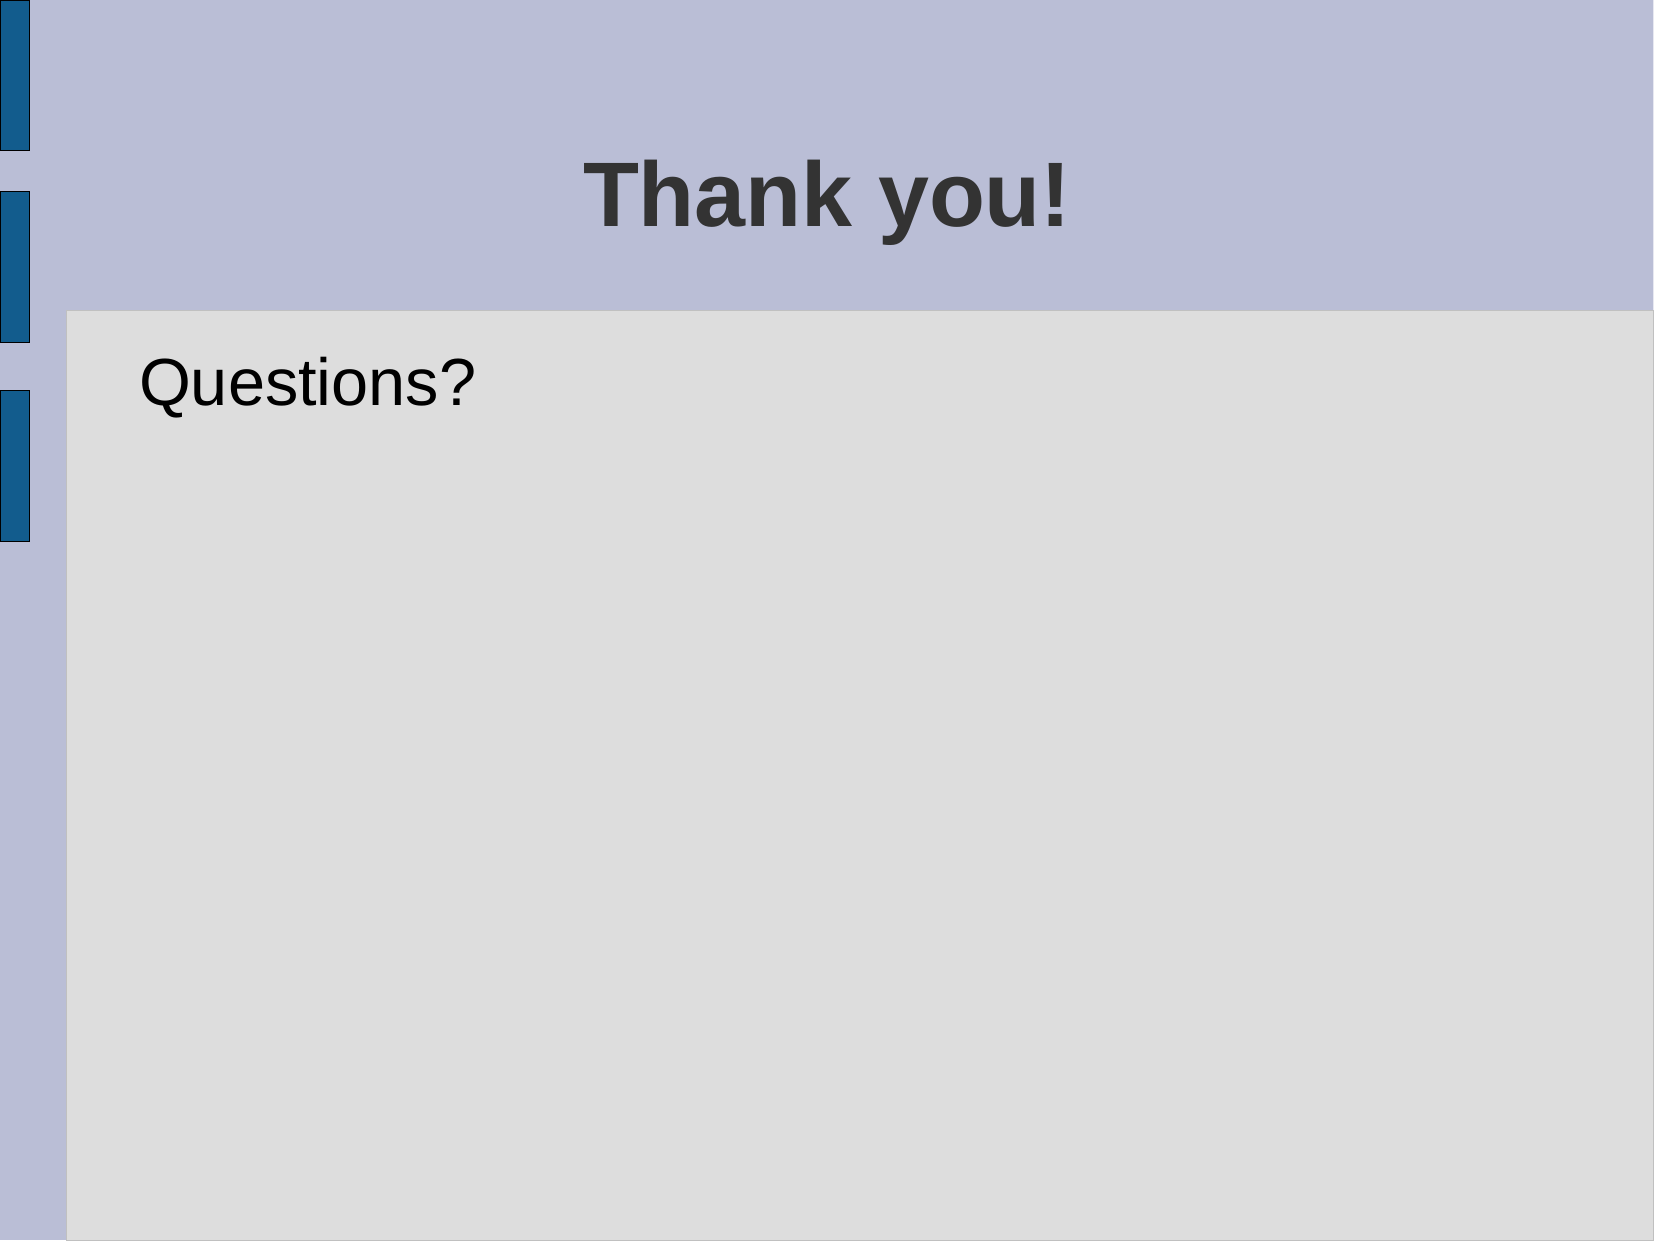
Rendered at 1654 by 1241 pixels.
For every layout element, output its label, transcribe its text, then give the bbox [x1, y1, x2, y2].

title Thank you! [121, 91, 1534, 299]
list Questions? [121, 344, 1534, 1127]
